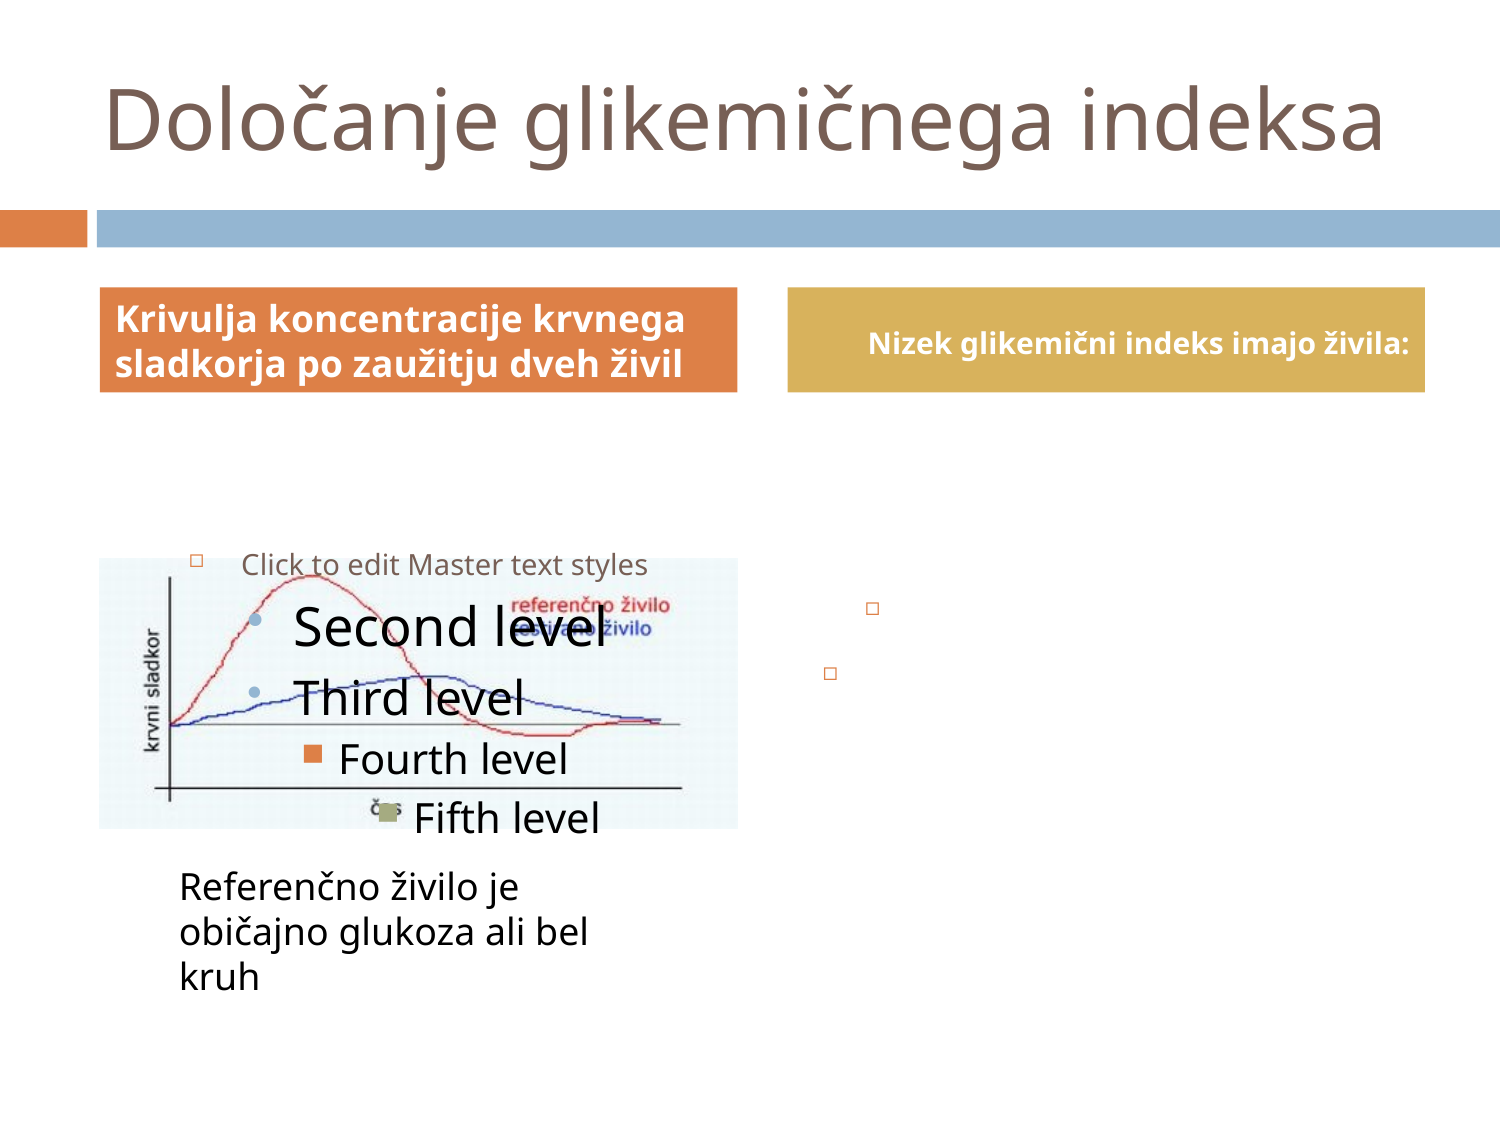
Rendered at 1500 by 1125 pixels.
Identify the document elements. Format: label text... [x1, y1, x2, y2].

list Krivulja koncentracije krvnega sladkorja po zaužitju dveh živil [99, 287, 738, 393]
text_box Referenčno živilo je običajno glukoza ali bel kruh [163, 855, 692, 1006]
list ki vsebujejo veliko vlaknin in ki imajo škrob v taki obliki, da traja prebava dlje časa. [787, 399, 1425, 988]
picture [99, 558, 738, 830]
title Določanje glikemičnega indeksa [87, 44, 1425, 188]
list Nizek glikemični indeks imajo živila: [787, 287, 1425, 393]
